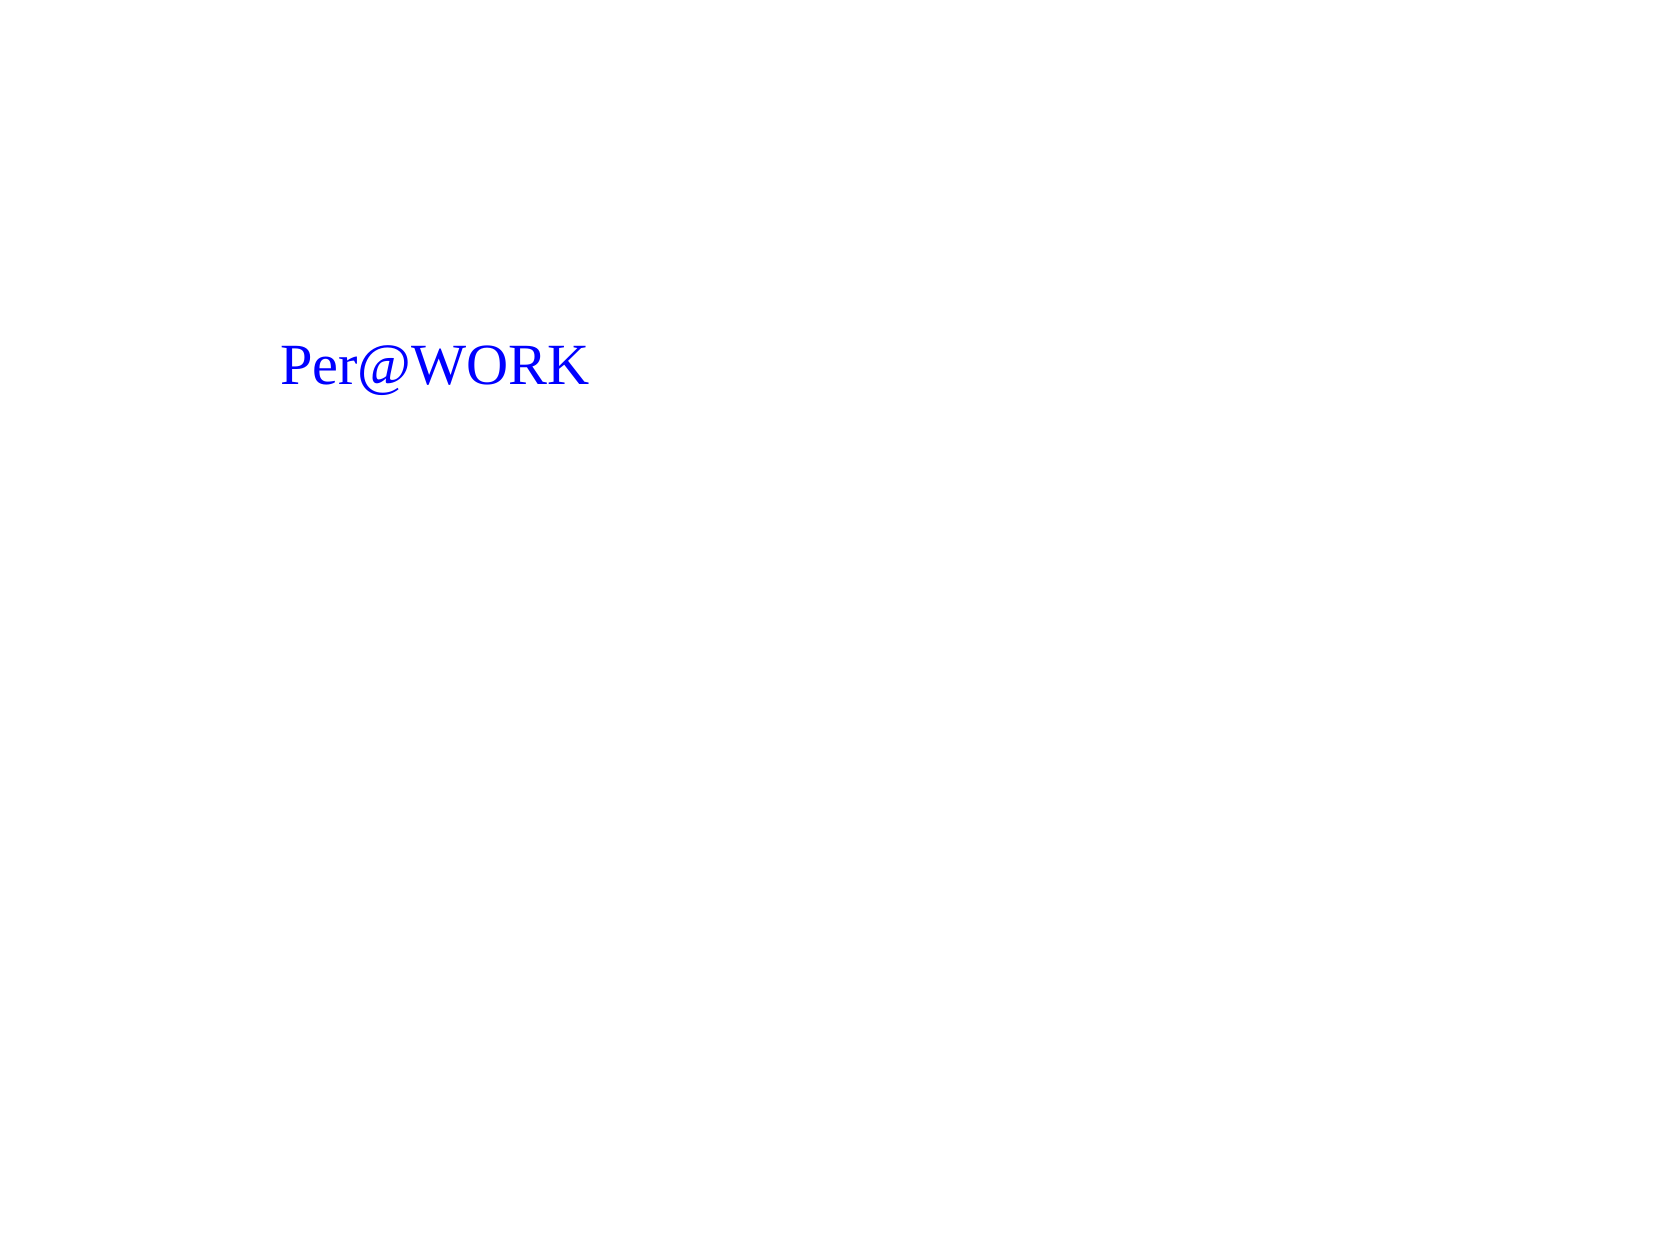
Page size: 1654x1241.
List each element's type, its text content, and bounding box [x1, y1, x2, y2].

text_box Per@WORK [265, 324, 606, 405]
